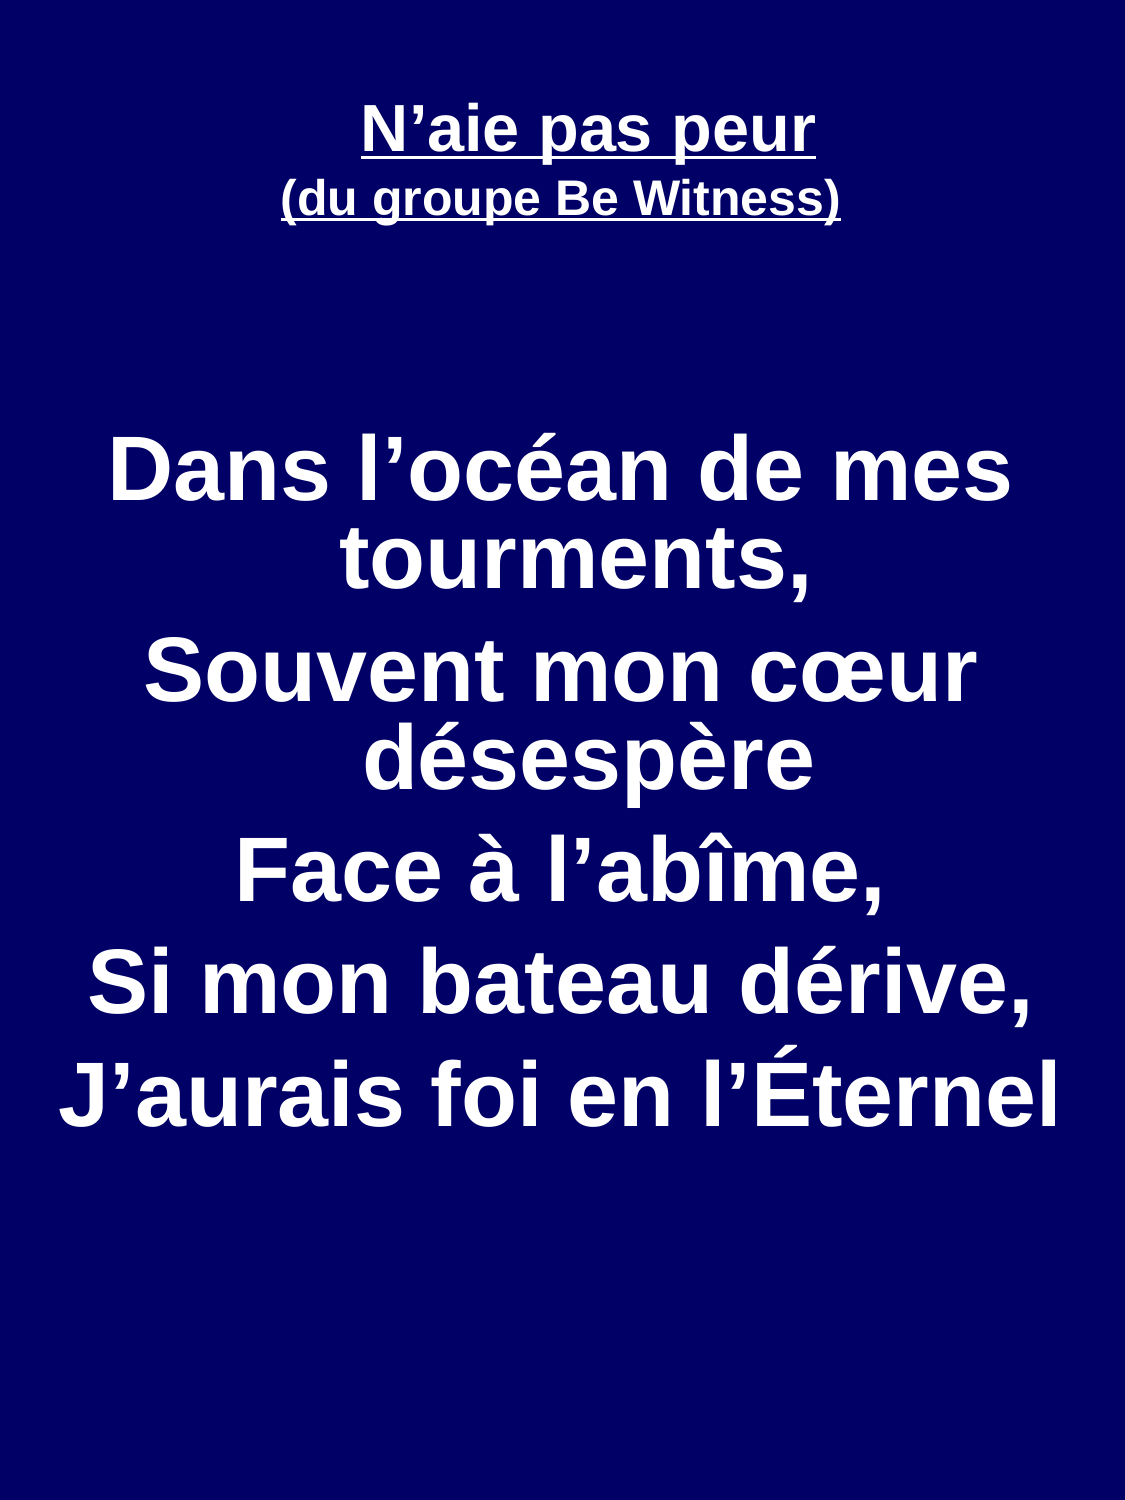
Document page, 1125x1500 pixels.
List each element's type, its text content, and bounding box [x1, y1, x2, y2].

text_box N’aie pas peur (du groupe Be Witness) Dans l’océan de mes tourments, Souvent mon cœur désespère Face à l’abîme, Si mon bateau dérive, J’aurais foi en l’Éternel [11, 35, 1110, 1441]
